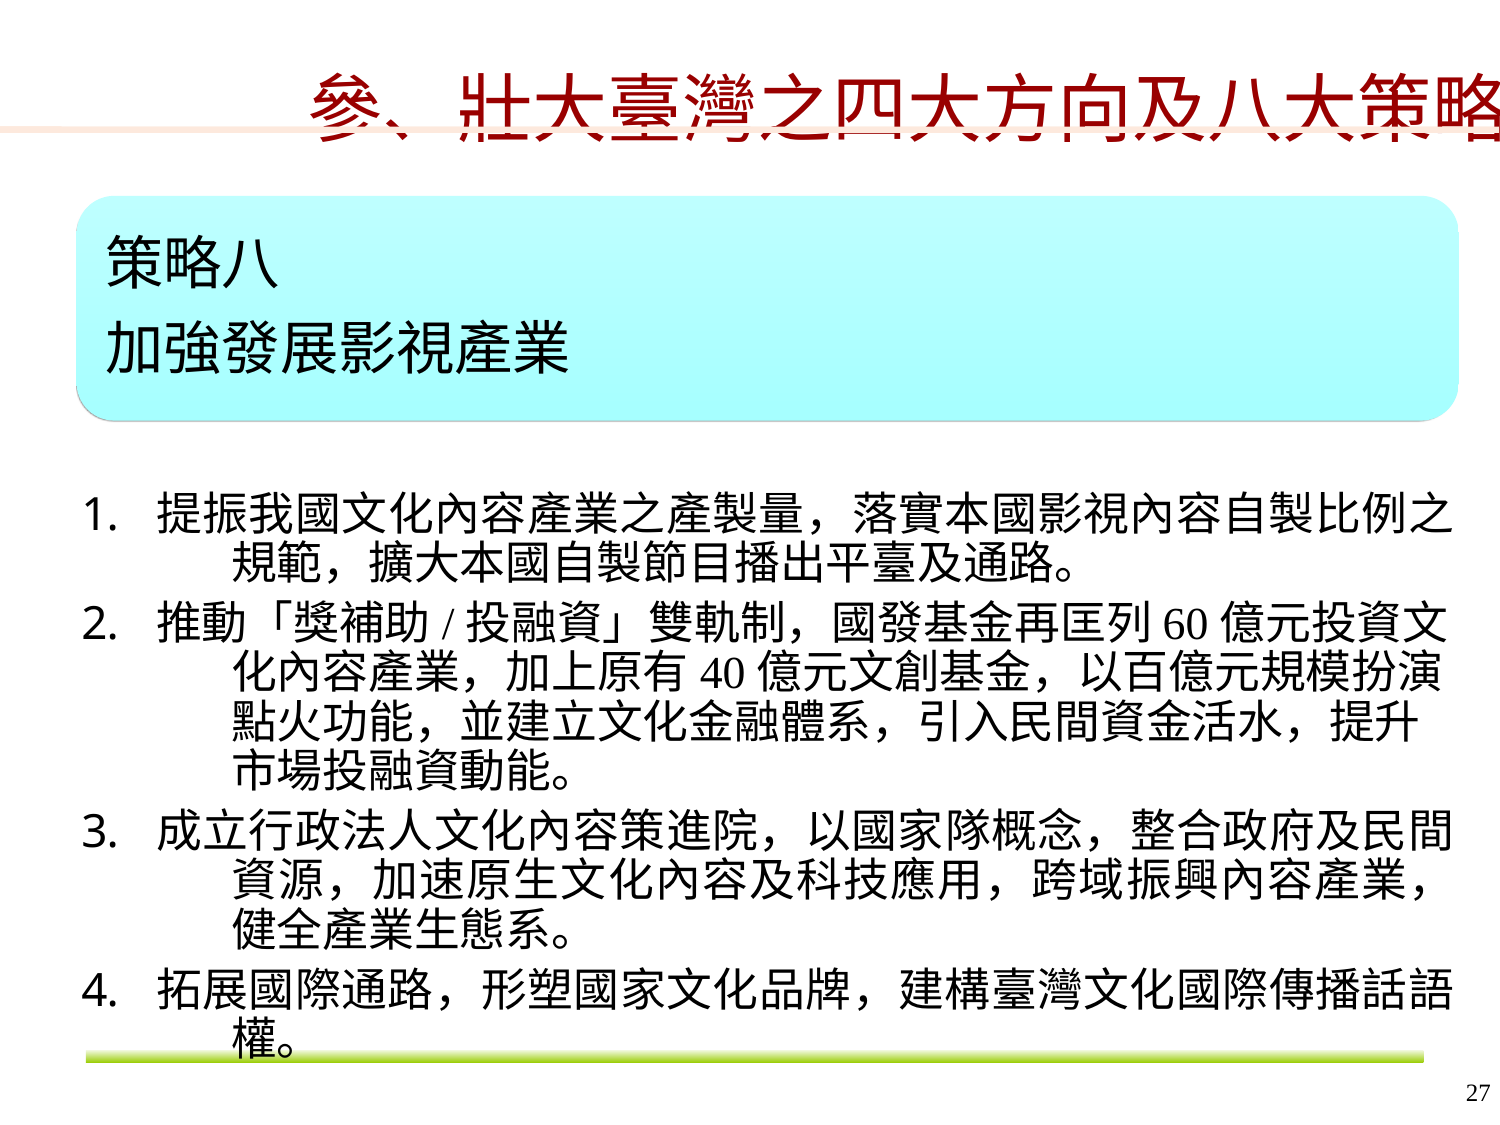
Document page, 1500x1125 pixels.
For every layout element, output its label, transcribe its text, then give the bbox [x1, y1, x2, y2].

text_box [76, 195, 1459, 420]
text_box 27 [1458, 1068, 1500, 1115]
text_box 提振我國文化內容產業之產製量，落實本國影視內容自製比例之規範，擴大本國自製節目播出平臺及通路。 推動「獎補助/投融資」雙軌制，國發基金再匡列60億元投資文化內容產業，加上原有40億元文創基金，以百億元規模扮演點火功能，並建立文化金融體系，引入民間資金活水，提升市場投融資動能。 成立行政法人文化內容策進院，以國家隊概念，整合政府及民間資源，加速原生文化內容及科技應用，跨域振興內容產業，健全產業生態系。 拓展國際通路，形塑國家文化品牌，建構臺灣文化國際傳播話語權。 [76, 420, 1459, 1073]
text_box 策略八 加強發展影視產業 [87, 221, 1448, 395]
text_box 參、壯大臺灣之四大方向及八大策略 [0, 9, 1500, 102]
